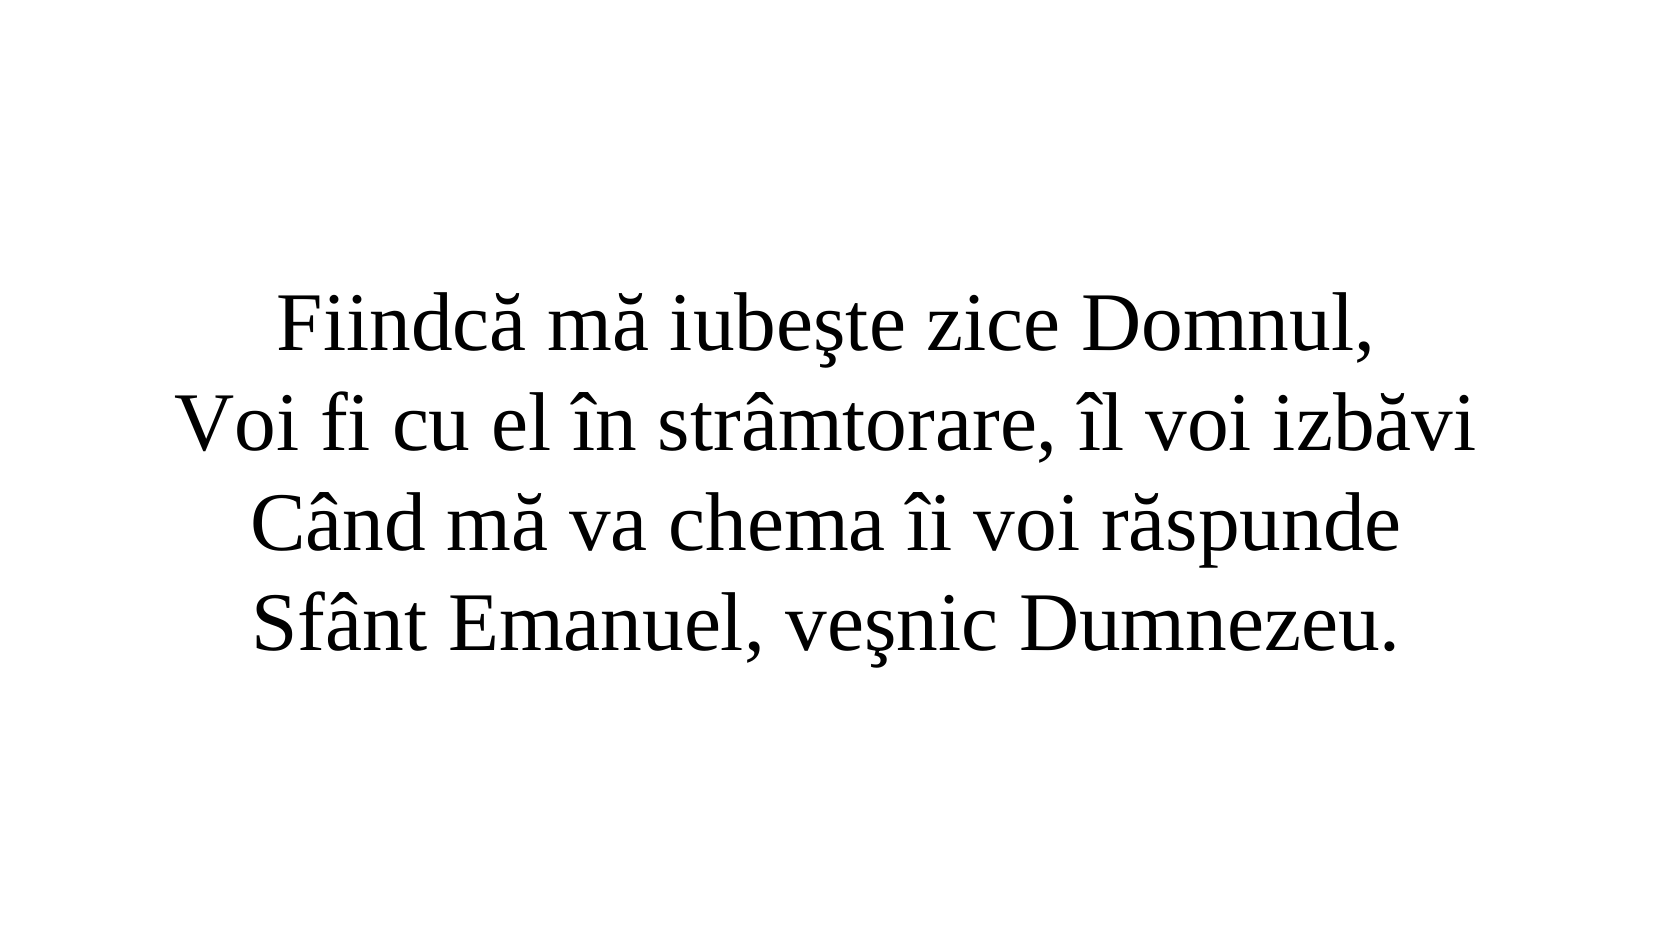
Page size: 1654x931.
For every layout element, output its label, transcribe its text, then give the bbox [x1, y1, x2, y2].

subtitle Fiindcă mă iubeşte zice Domnul, Voi fi cu el în strâmtorare, îl voi izbăvi Când mă va chema îi voi răspunde Sfânt Emanuel, veşnic Dumnezeu. [0, 259, 1654, 641]
